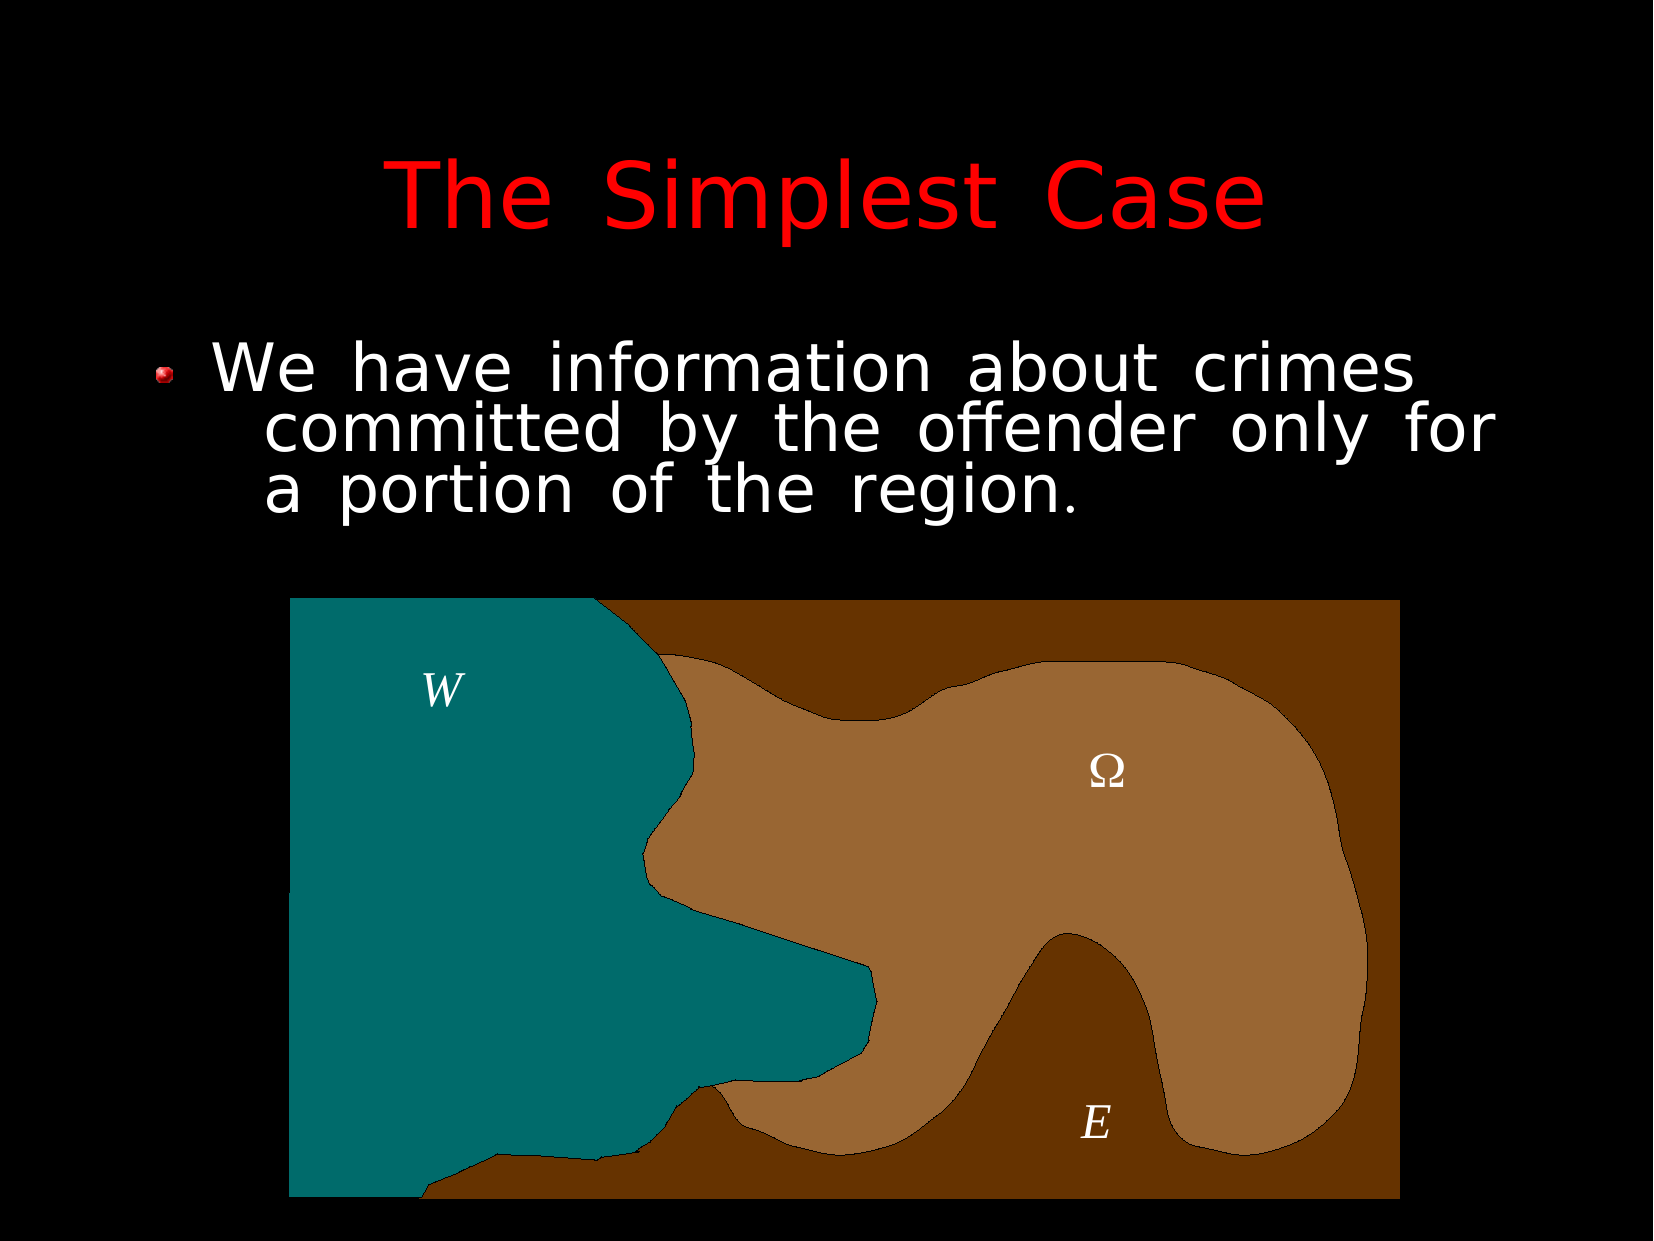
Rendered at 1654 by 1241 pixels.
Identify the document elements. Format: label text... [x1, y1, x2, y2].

text_box [288, 597, 1401, 1200]
text_box  [1088, 753, 1128, 819]
list We have information about crimes committed by the offender only for a portion of the region. [121, 344, 1533, 692]
text_box E [1080, 1093, 1112, 1154]
text_box W [420, 661, 462, 722]
title The Simplest Case [121, 102, 1533, 311]
